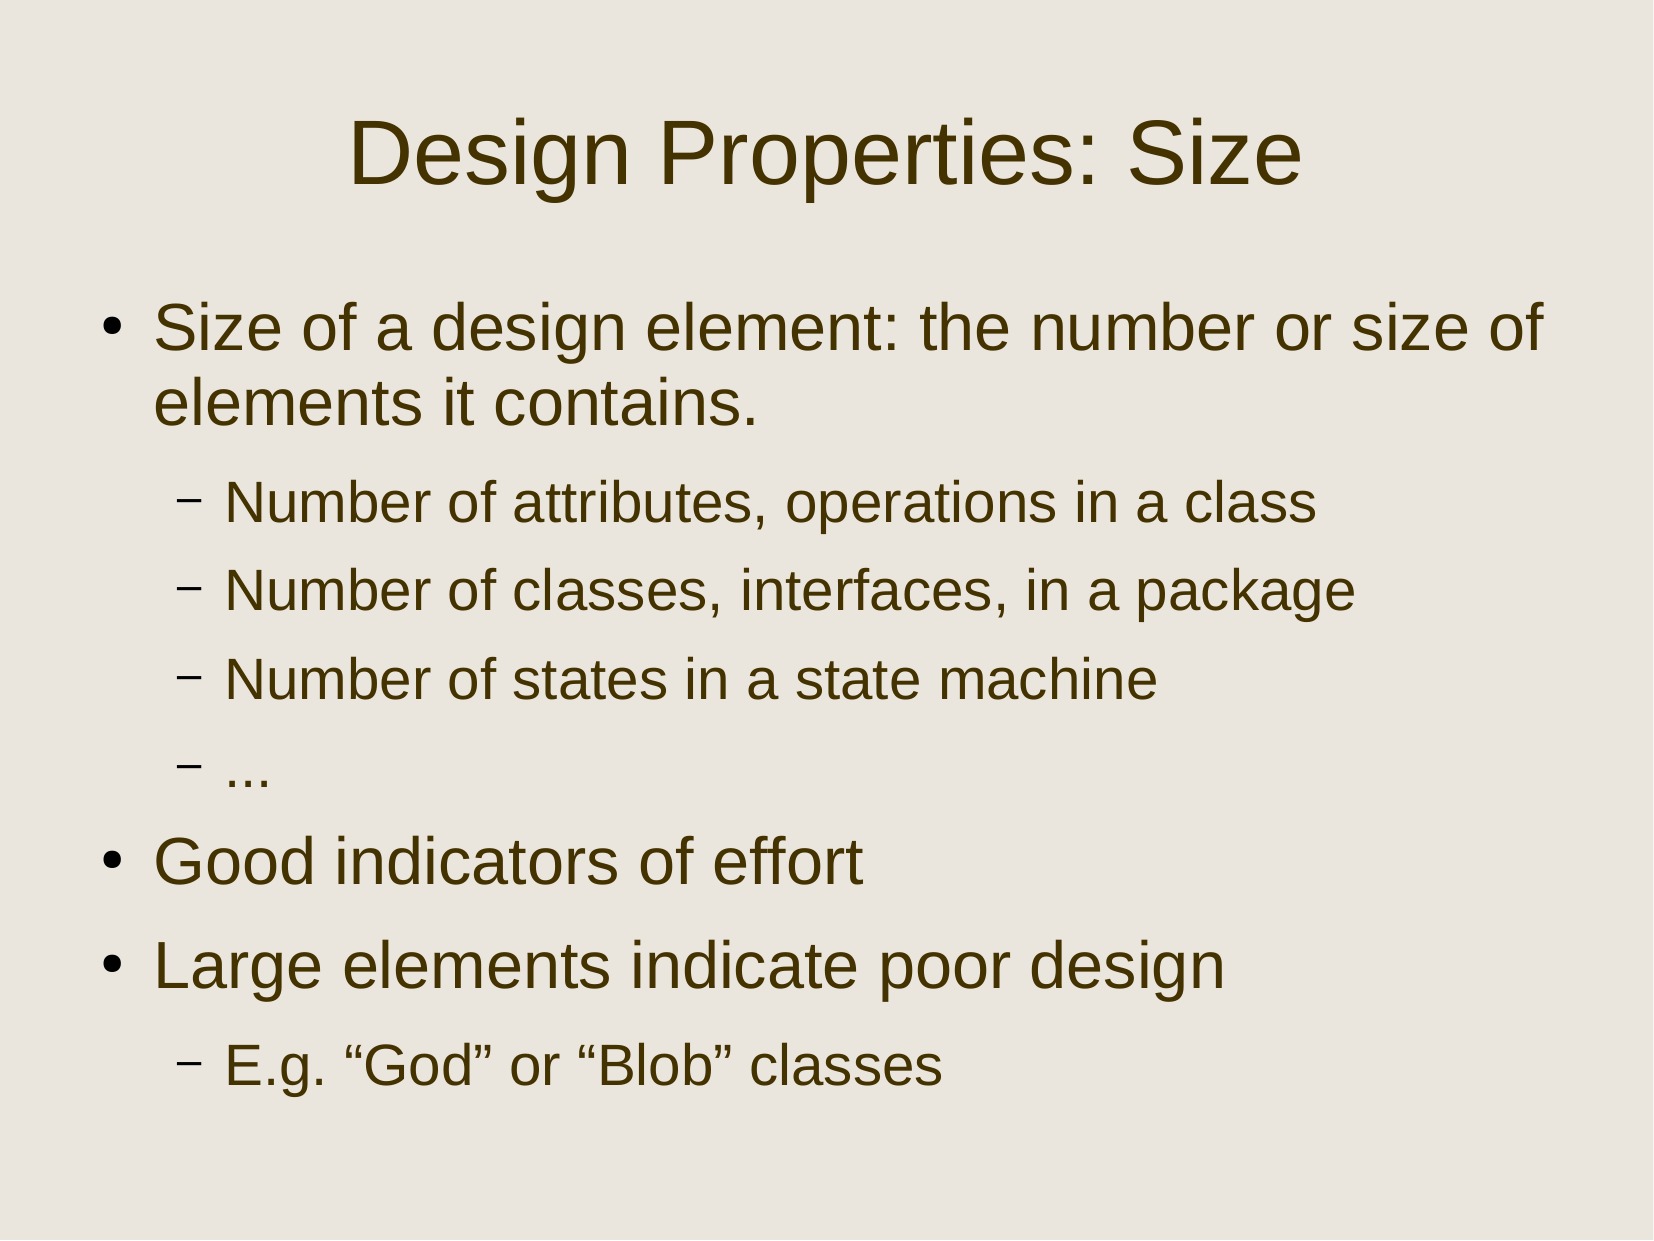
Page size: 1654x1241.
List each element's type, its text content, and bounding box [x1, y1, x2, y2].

list Size of a design element: the number or size of elements it contains. Number of attributes, operations in a class Number of classes, interfaces, in a package Number of states in a state machine ... Good indicators of effort Large elements indicate poor design E.g. “God” or “Blob” classes [82, 290, 1571, 1109]
title Design Properties: Size [82, 49, 1571, 257]
